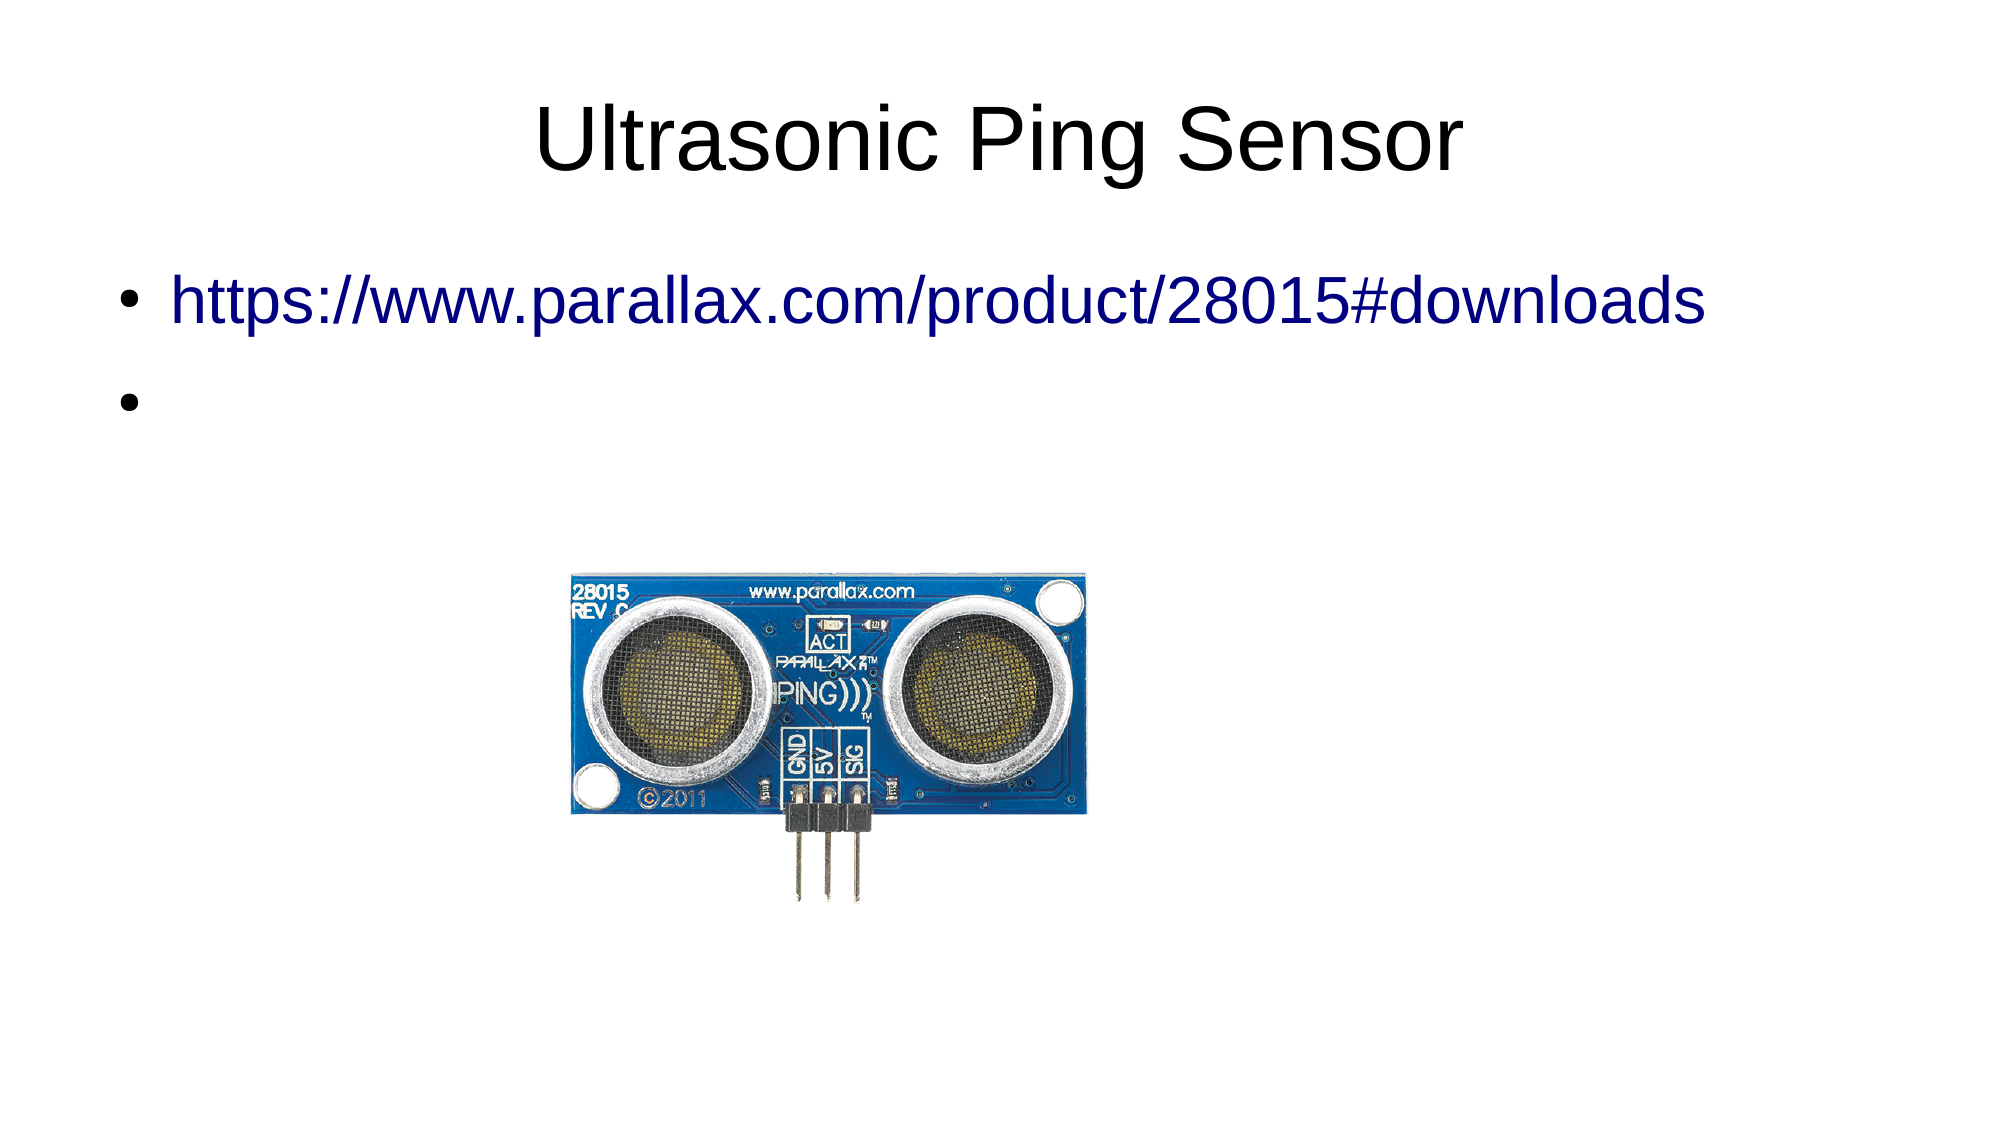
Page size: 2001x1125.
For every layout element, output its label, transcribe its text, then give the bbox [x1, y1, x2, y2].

title Ultrasonic Ping Sensor [99, 44, 1900, 233]
picture [440, 350, 1216, 1125]
list https://www.parallax.com/product/28015#downloads [99, 263, 1900, 916]
